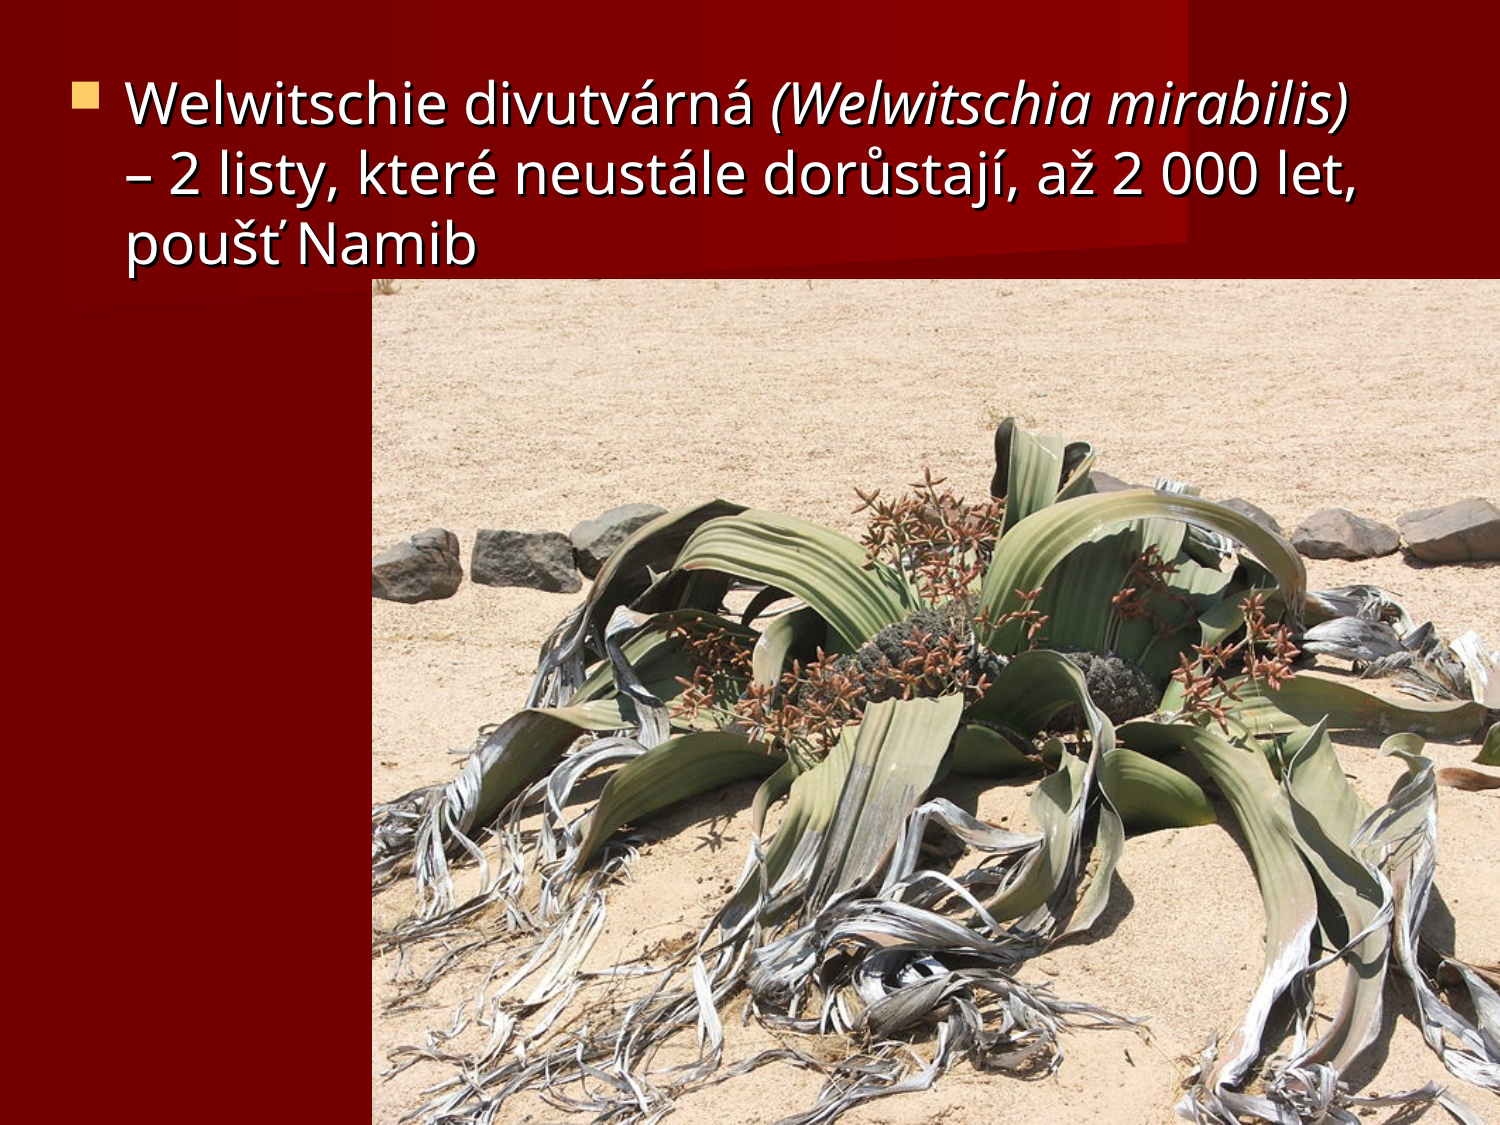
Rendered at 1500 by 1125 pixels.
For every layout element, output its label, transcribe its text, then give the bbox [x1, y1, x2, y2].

list Welwitschie divutvárná (Welwitschia mirabilis) – 2 listy, které neustále dorůstají, až 2 000 let, poušť Namib [53, 58, 1404, 797]
picture [372, 279, 1500, 1125]
